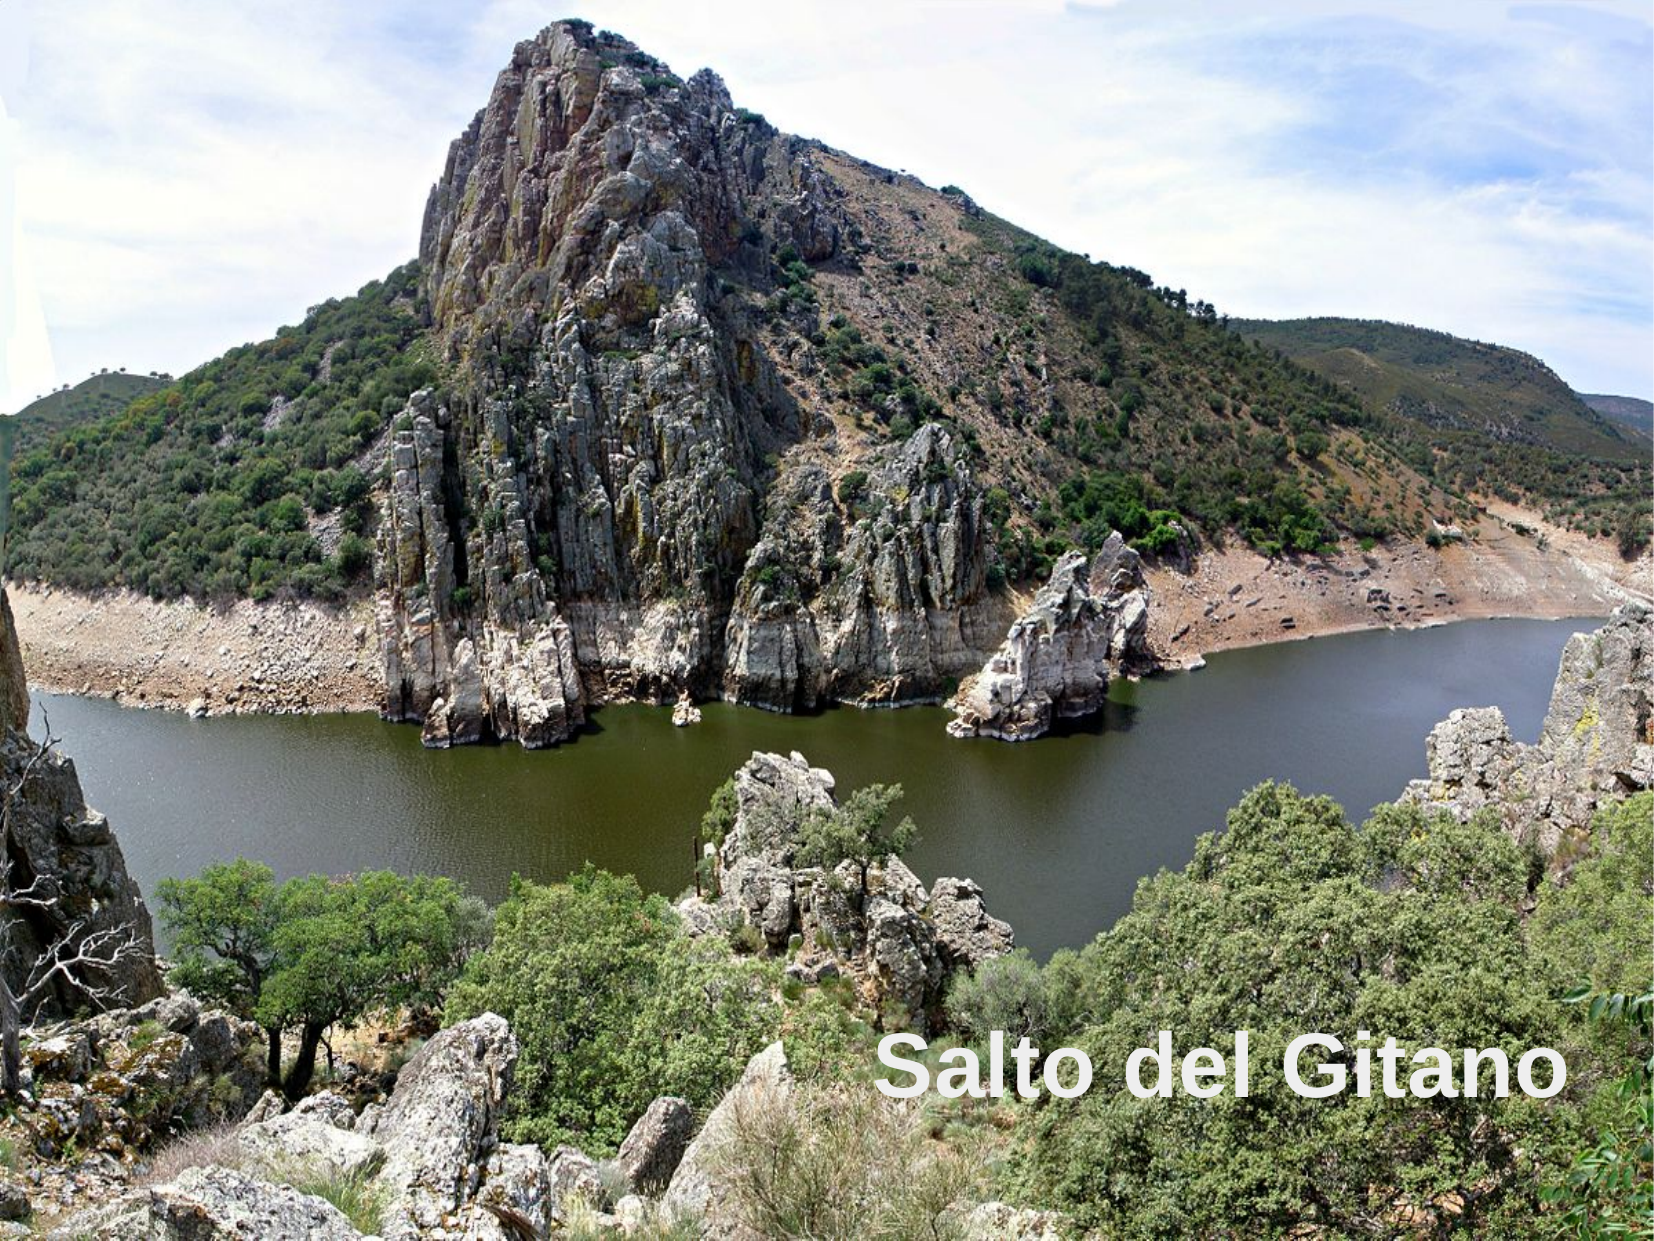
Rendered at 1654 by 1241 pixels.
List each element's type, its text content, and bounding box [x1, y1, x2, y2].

title Salto del Gitano [82, 962, 1571, 1170]
picture [0, 0, 1654, 1241]
